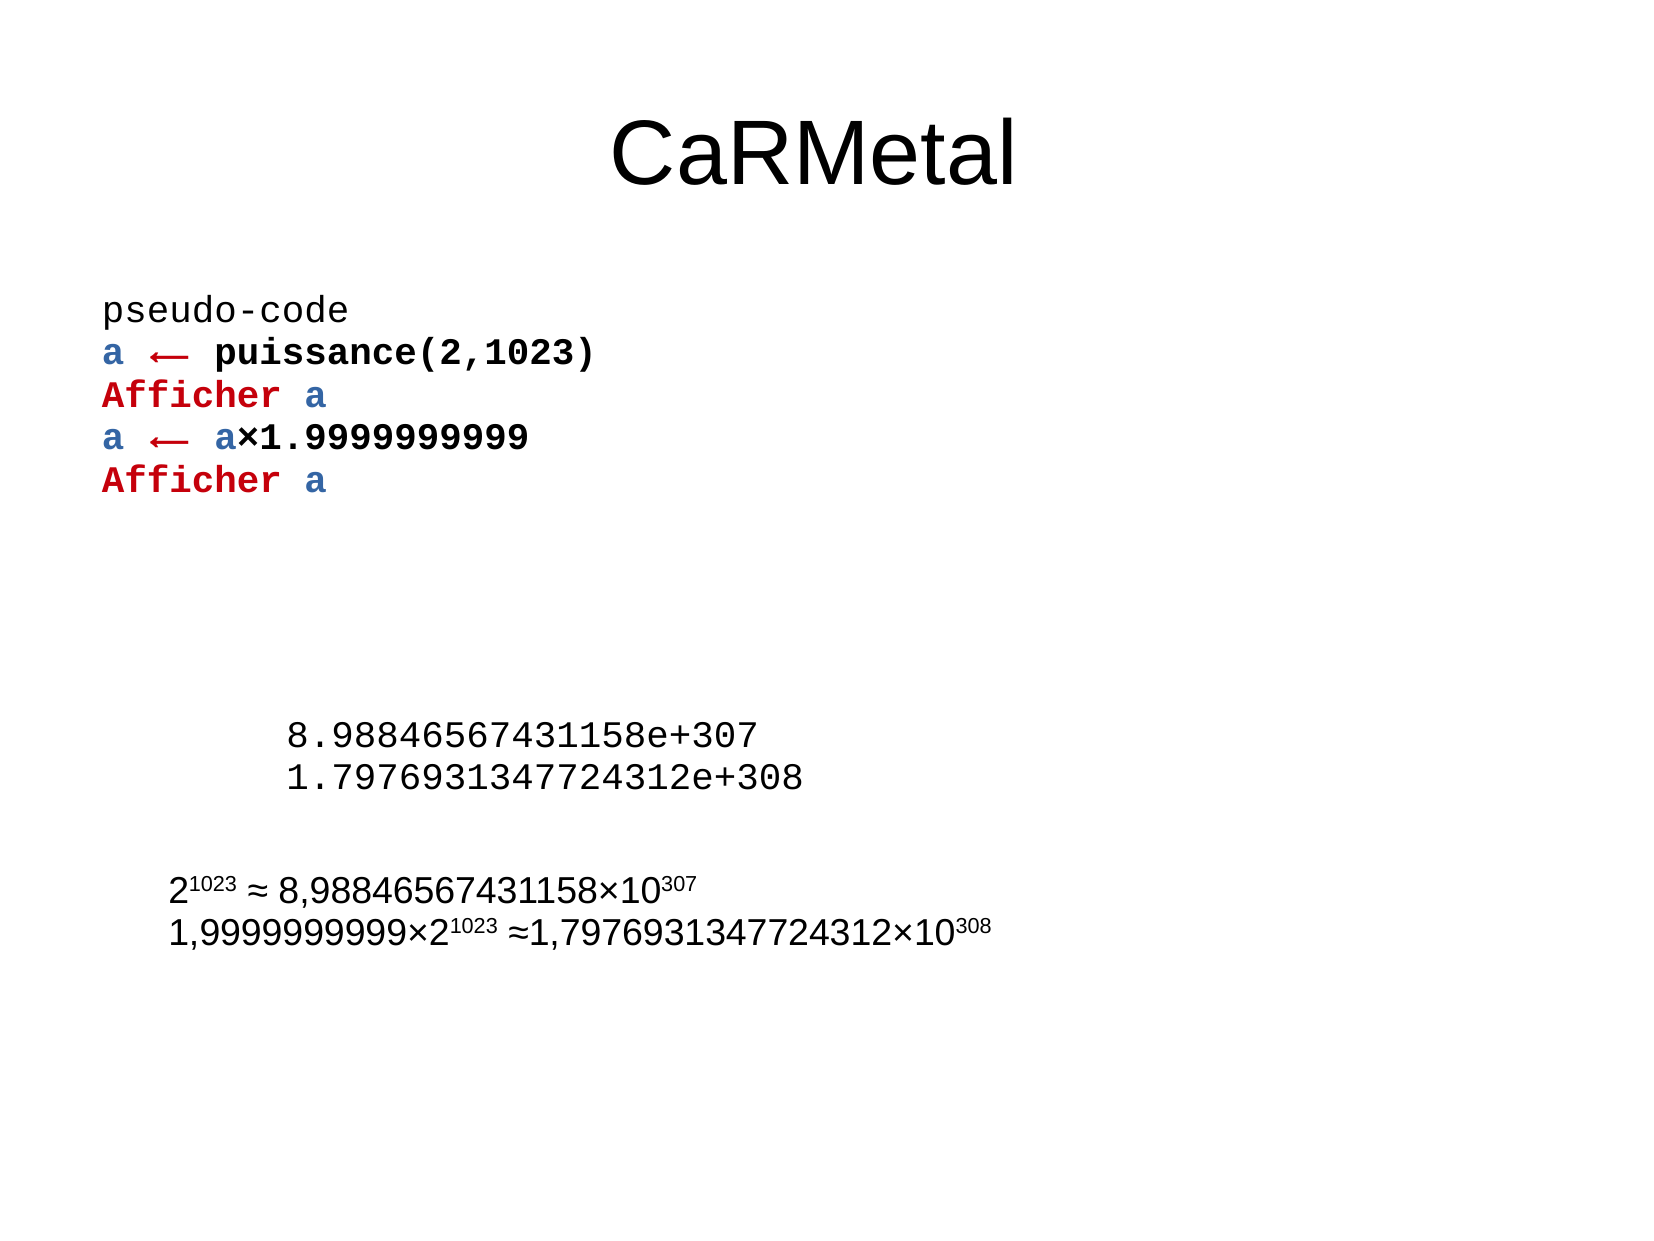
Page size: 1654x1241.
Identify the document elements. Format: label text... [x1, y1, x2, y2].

text_box 21023 ≈ 8,98846567431158×10307 1,9999999999×21023 ≈1,7976931347724312×10308 [153, 862, 1007, 962]
text_box pseudo-code a ⟵ puissance(2,1023) Afficher a a ⟵ a×1.9999999999 Afficher a [87, 283, 721, 596]
text_box 8.98846567431158e+307 1.7976931347724312e+308 [271, 708, 819, 809]
title CaRMetal [82, 49, 1571, 257]
